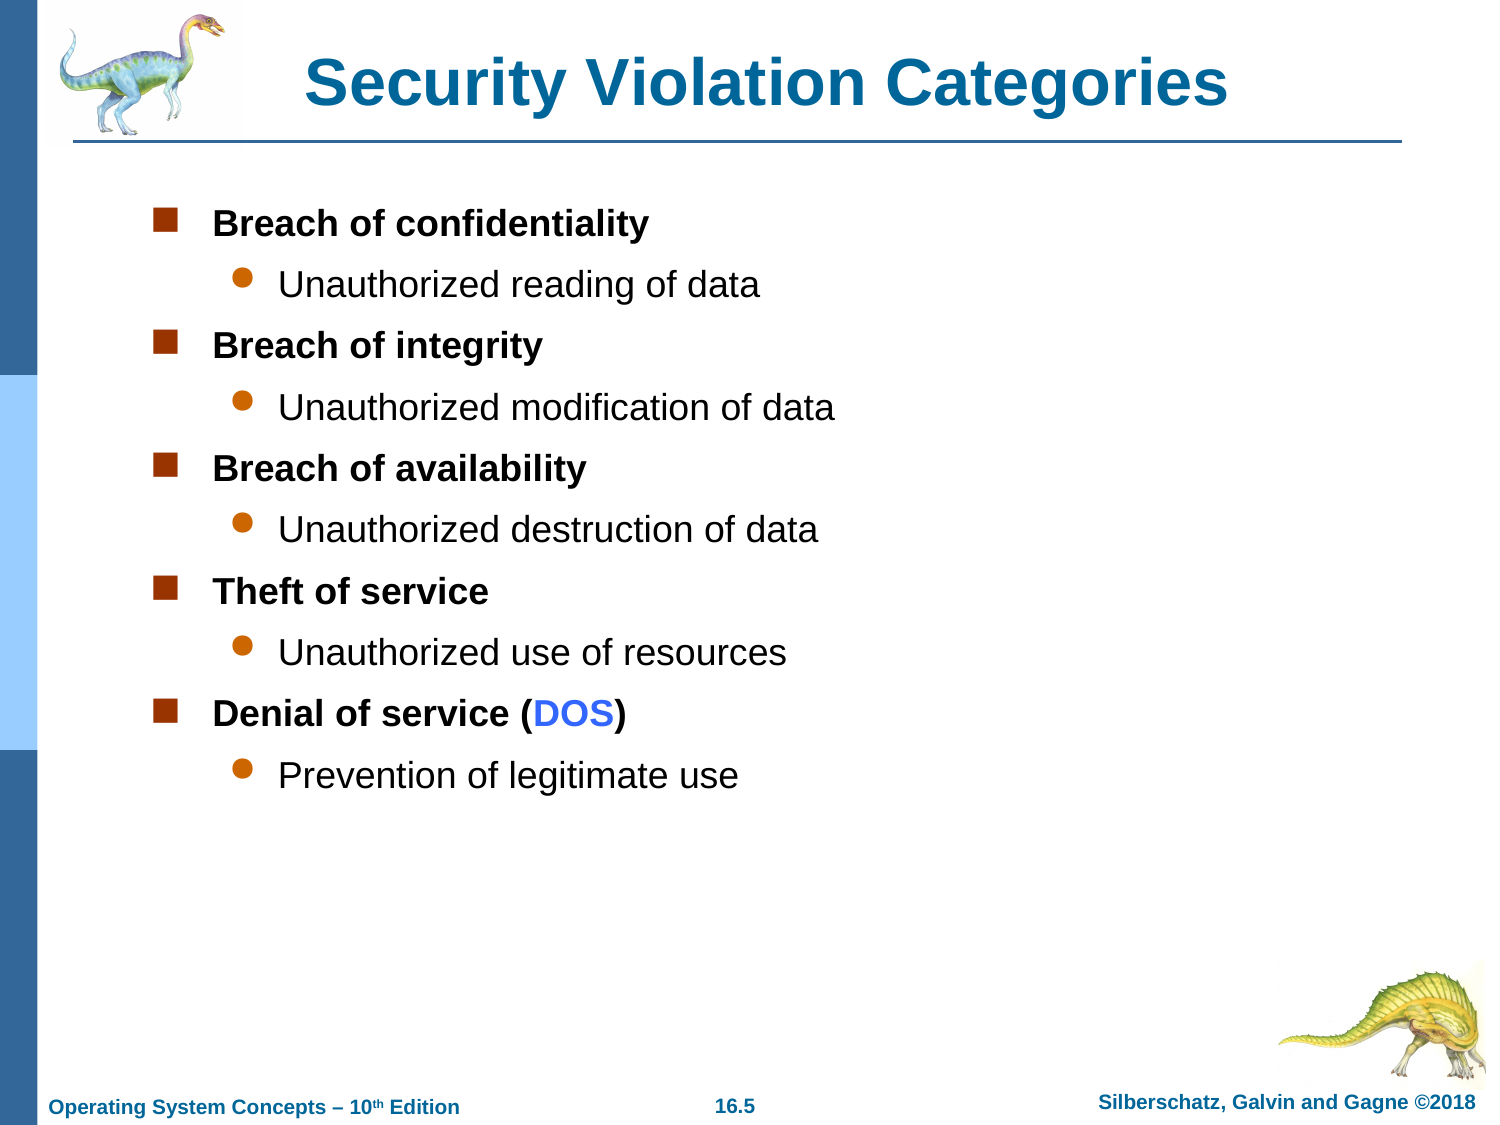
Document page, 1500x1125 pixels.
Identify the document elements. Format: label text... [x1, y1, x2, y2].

list Breach of confidentiality Unauthorized reading of data Breach of integrity Unauthorized modification of data Breach of availability Unauthorized destruction of data Theft of service Unauthorized use of resources Denial of service (DOS) Prevention of legitimate use [141, 191, 1241, 1018]
picture [1415, 1094, 1423, 1099]
picture [1275, 959, 1486, 1090]
picture [46, 0, 243, 149]
title Security Violation Categories [110, 31, 1425, 127]
